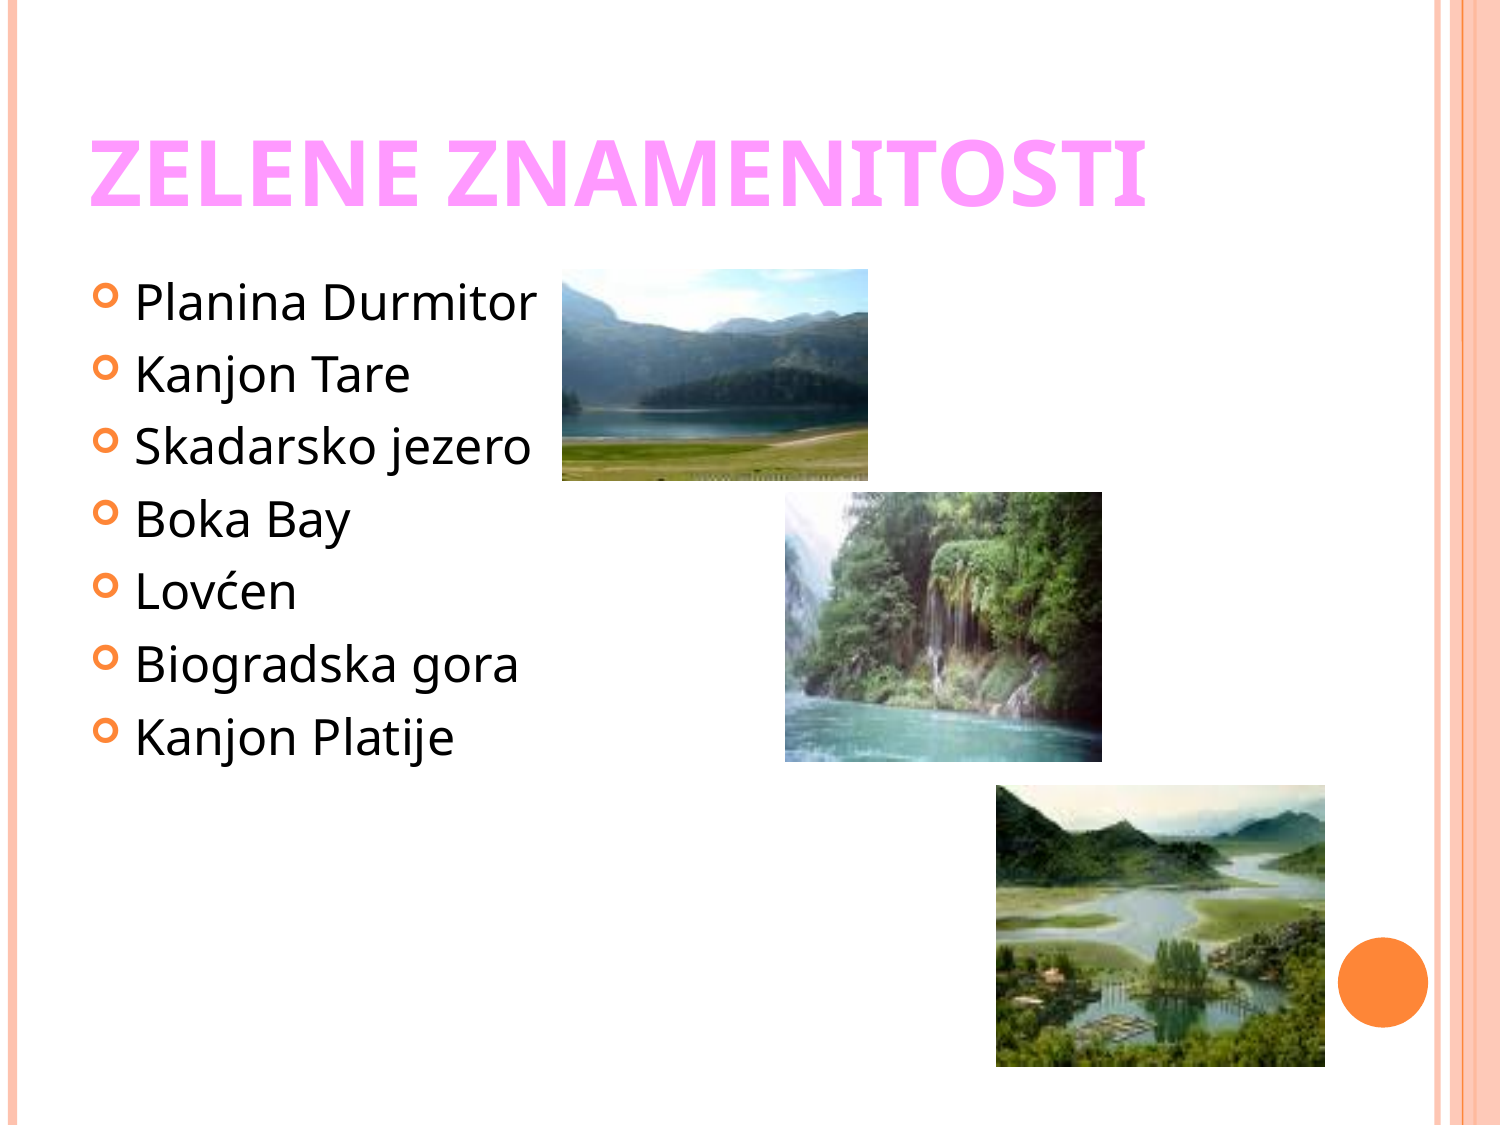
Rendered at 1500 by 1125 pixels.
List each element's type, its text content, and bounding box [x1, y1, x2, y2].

picture [785, 492, 1102, 762]
title ZELENE ZNAMENITOSTI [75, 45, 1300, 233]
picture [562, 269, 868, 481]
list Planina Durmitor Kanjon Tare Skadarsko jezero Boka Bay Lovćen Biogradska gora Kanjon Platije [75, 262, 1300, 1062]
picture [996, 785, 1325, 1067]
